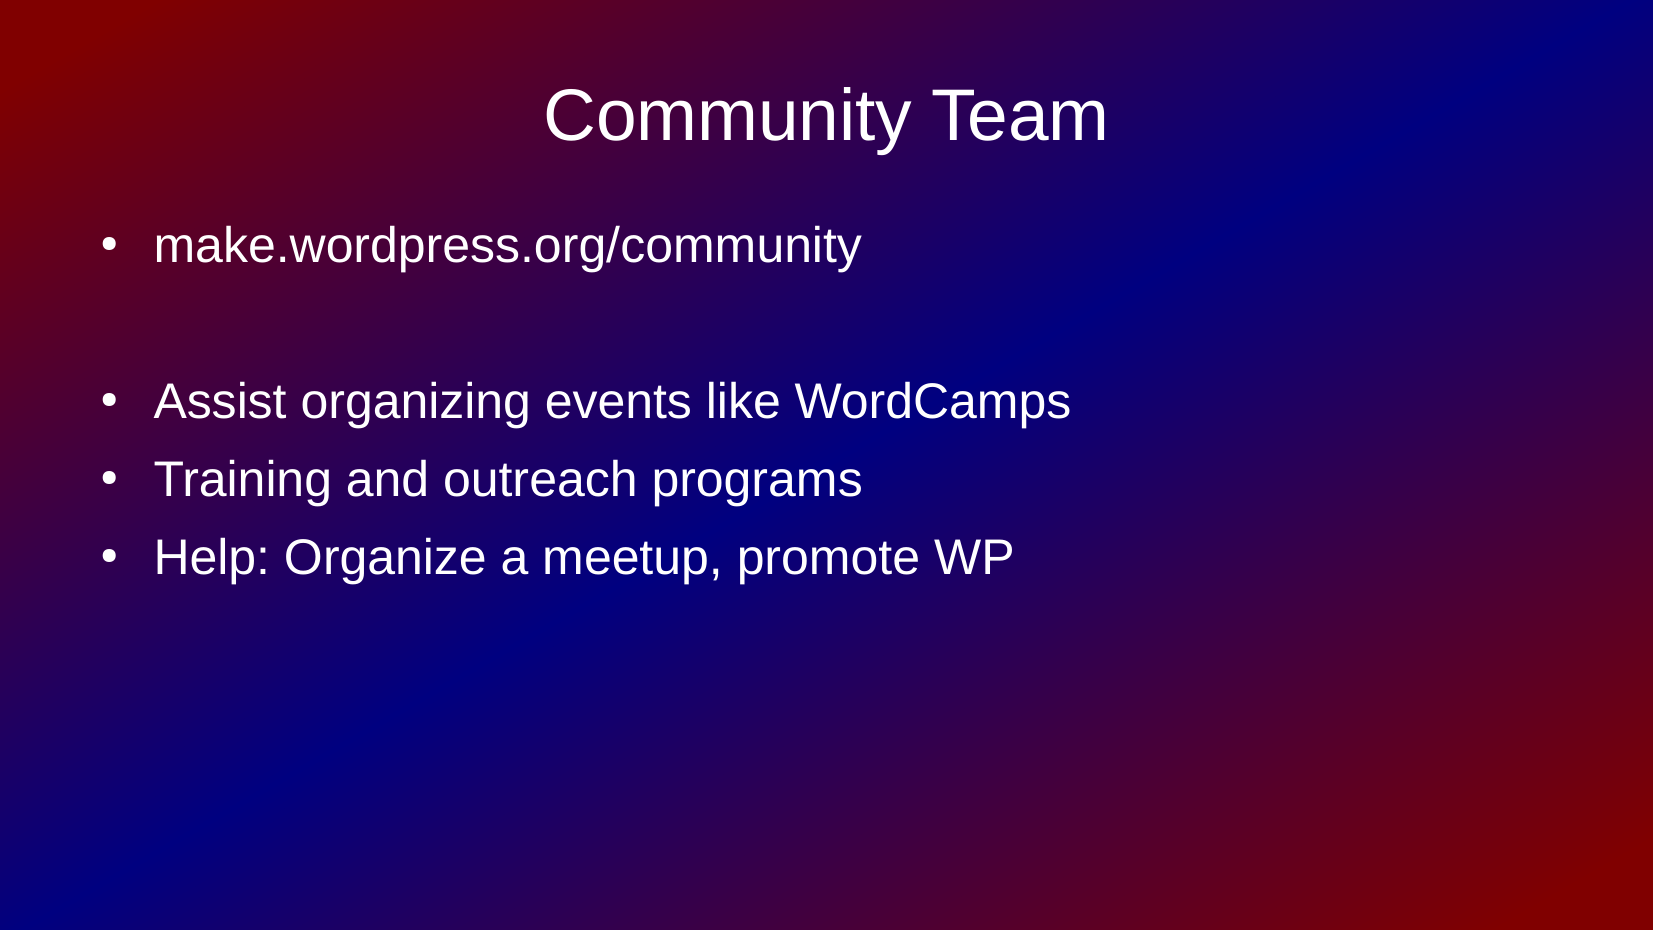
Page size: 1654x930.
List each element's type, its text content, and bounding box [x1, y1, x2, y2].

list make.wordpress.org/community Assist organizing events like WordCamps Training and outreach programs Help: Organize a meetup, promote WP [82, 217, 1571, 757]
title Community Team [82, 37, 1571, 193]
